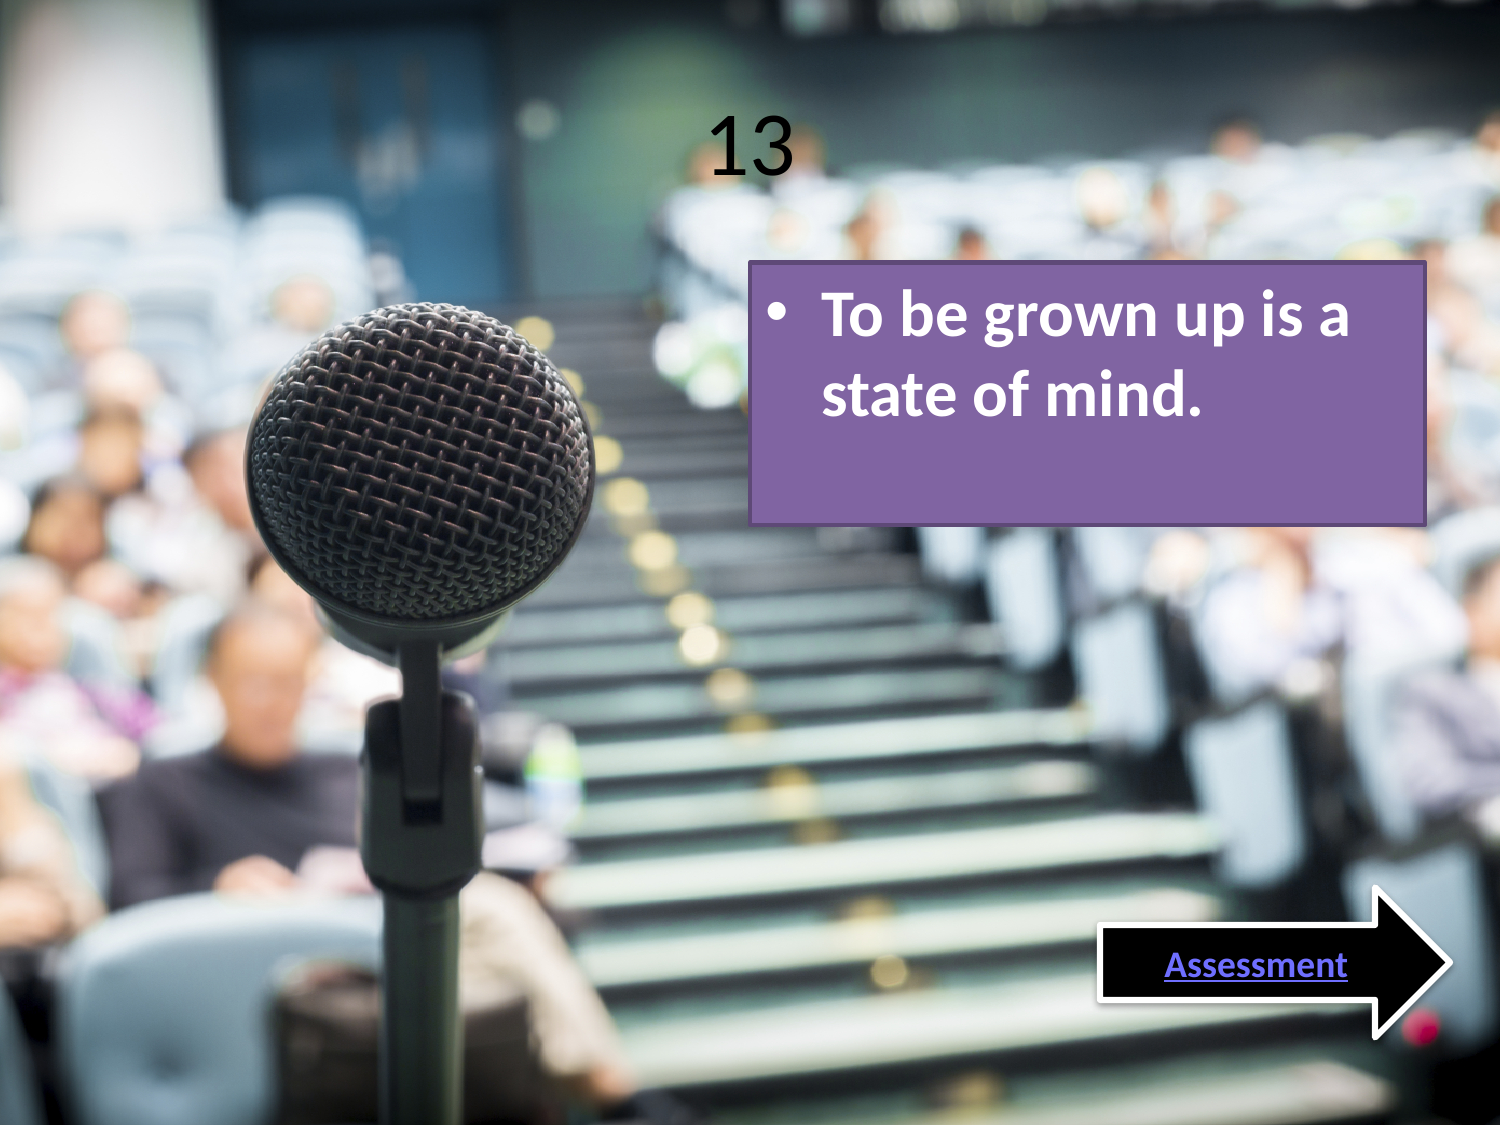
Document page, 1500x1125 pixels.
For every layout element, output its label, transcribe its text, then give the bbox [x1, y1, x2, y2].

title 13 [75, 45, 1425, 233]
picture [0, 0, 1500, 1125]
list To be grown up is a state of mind. [750, 262, 1425, 525]
text_box Assessment [1100, 887, 1451, 1038]
